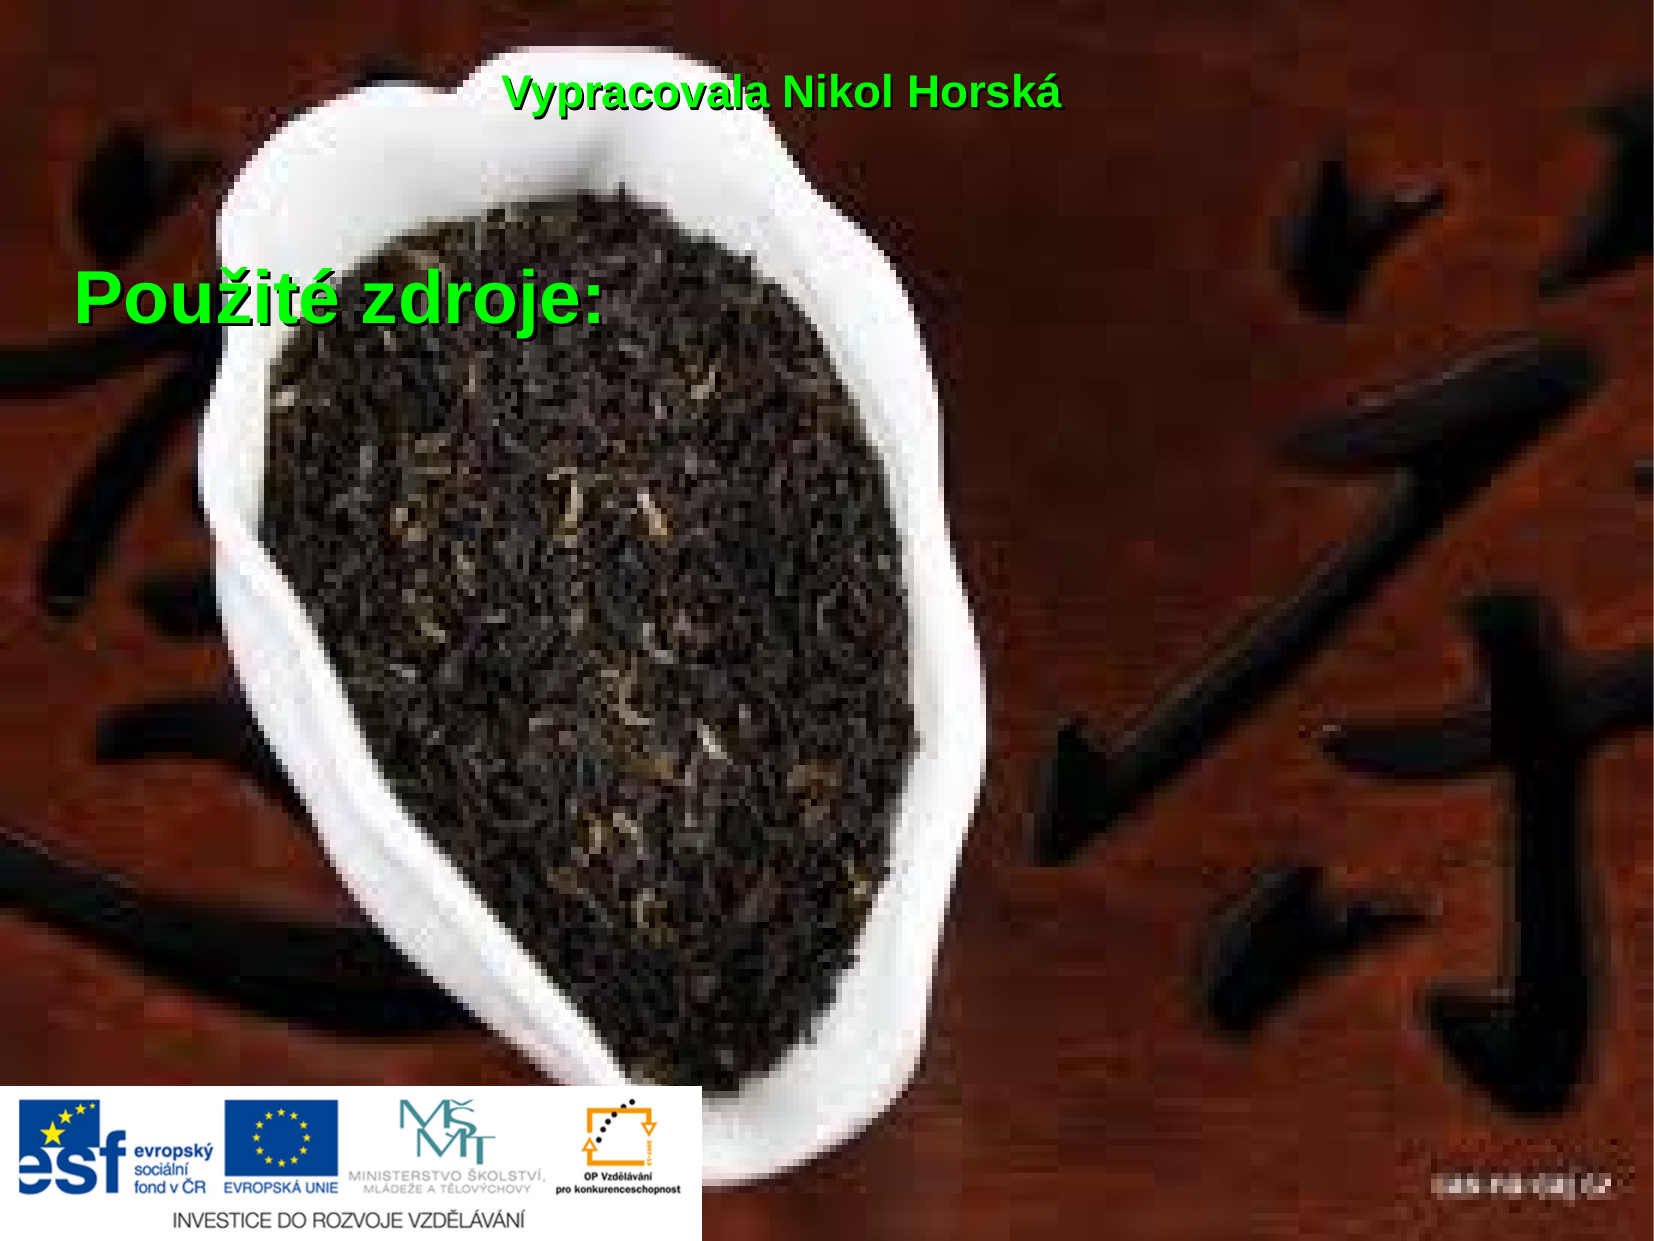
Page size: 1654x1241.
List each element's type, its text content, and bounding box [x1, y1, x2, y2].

text_box Použité zdroje: [59, 247, 622, 347]
picture [0, 1086, 702, 1241]
text_box Vypracovala Nikol Horská [383, 59, 1182, 127]
